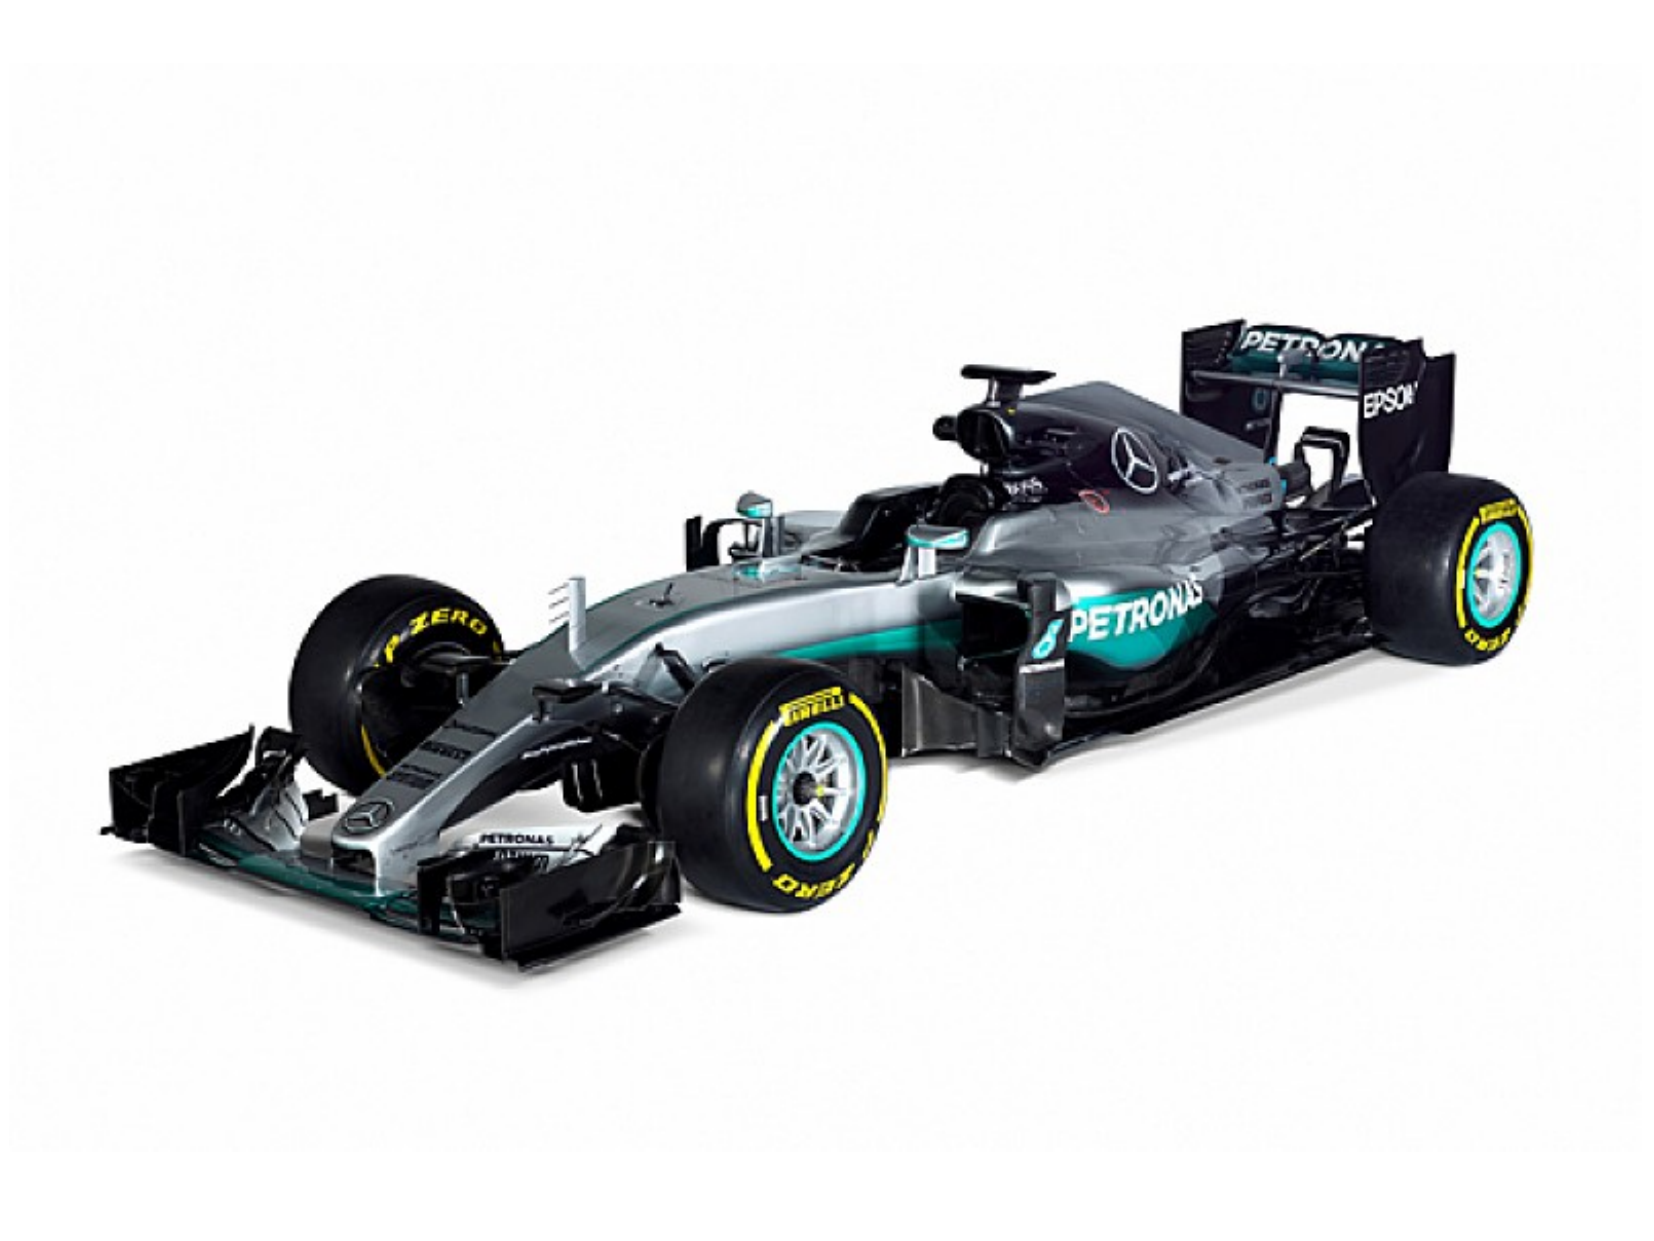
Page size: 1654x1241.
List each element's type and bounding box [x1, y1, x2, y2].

picture [9, 63, 1642, 1152]
